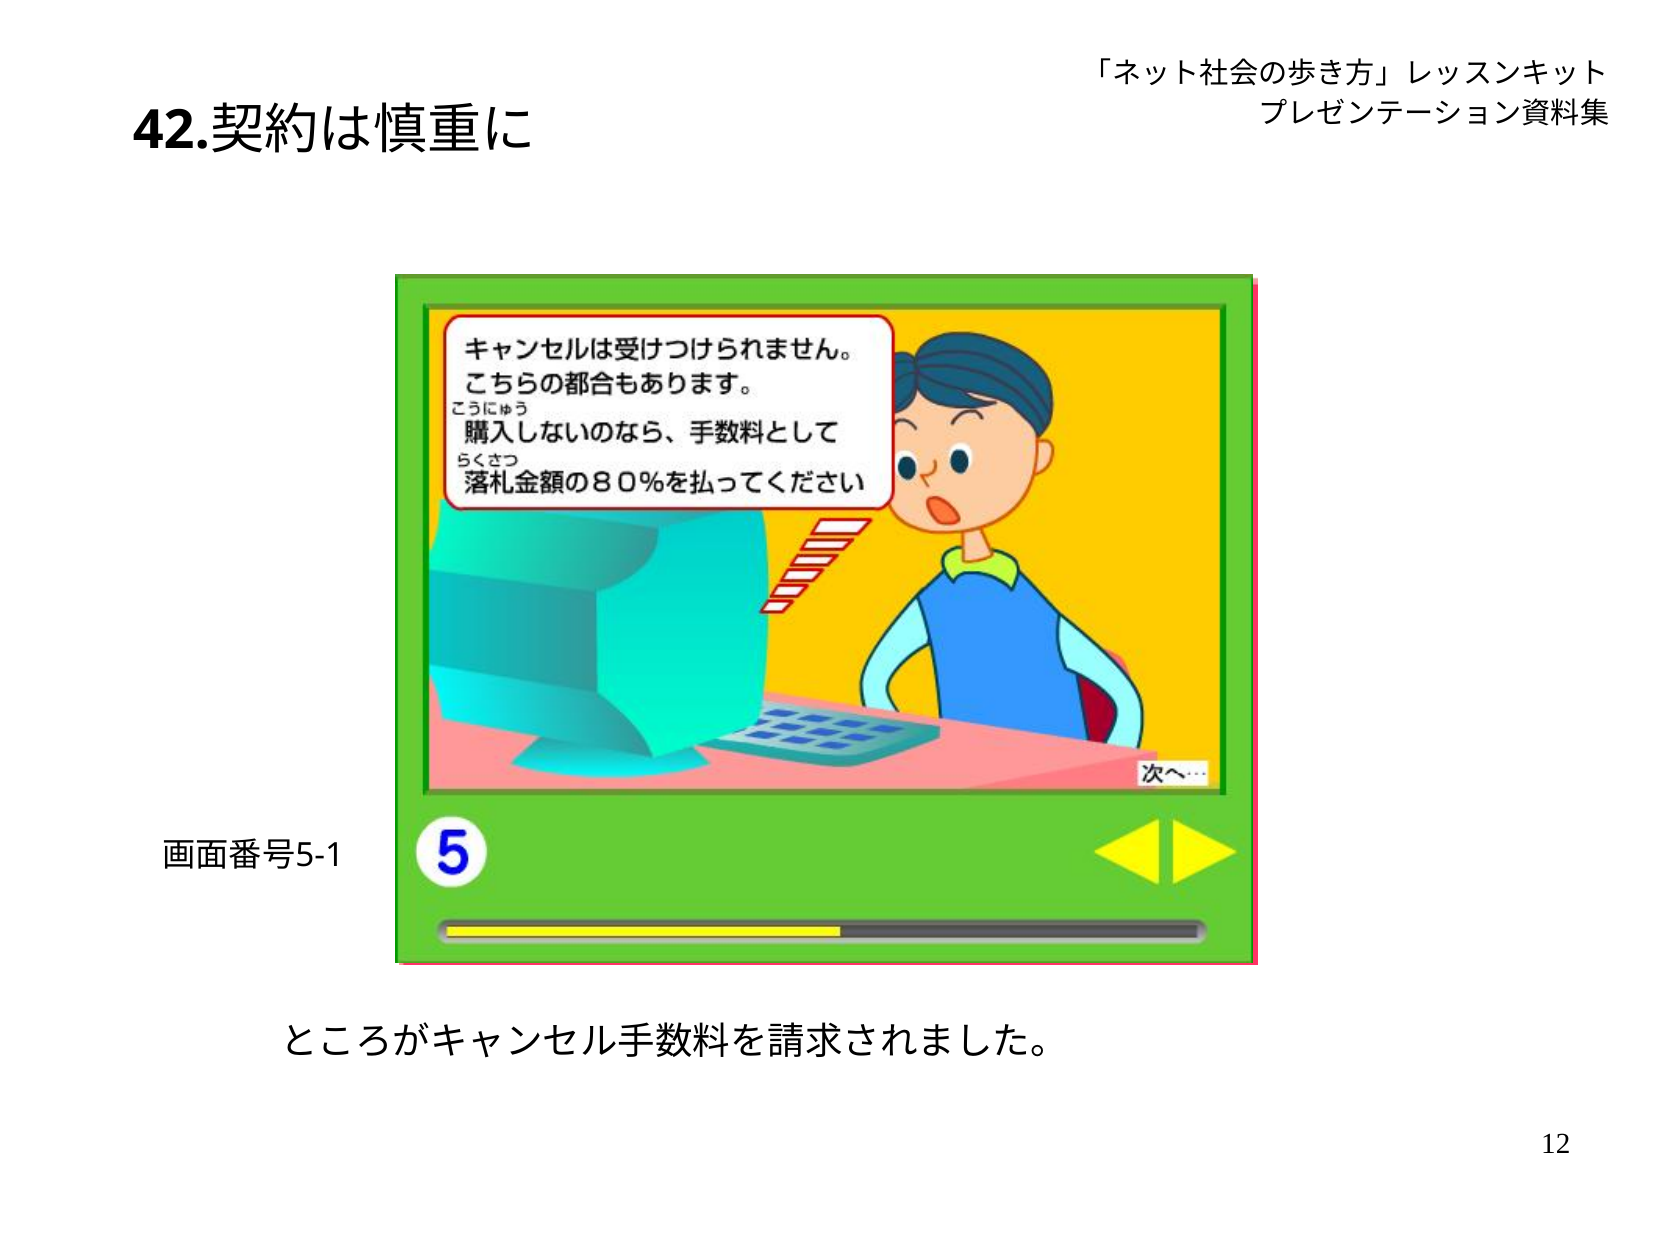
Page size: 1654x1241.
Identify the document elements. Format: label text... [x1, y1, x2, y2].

picture [395, 274, 1258, 965]
text_box ところがキャンセル手数料を請求されました。 [265, 1003, 1447, 1074]
text_box 画面番号5-1 [147, 826, 384, 882]
text_box 「ネット社会の歩き方」レッスンキット プレゼンテーション資料集 [1062, 44, 1625, 139]
text_box 42.契約は慎重に [118, 88, 1241, 169]
